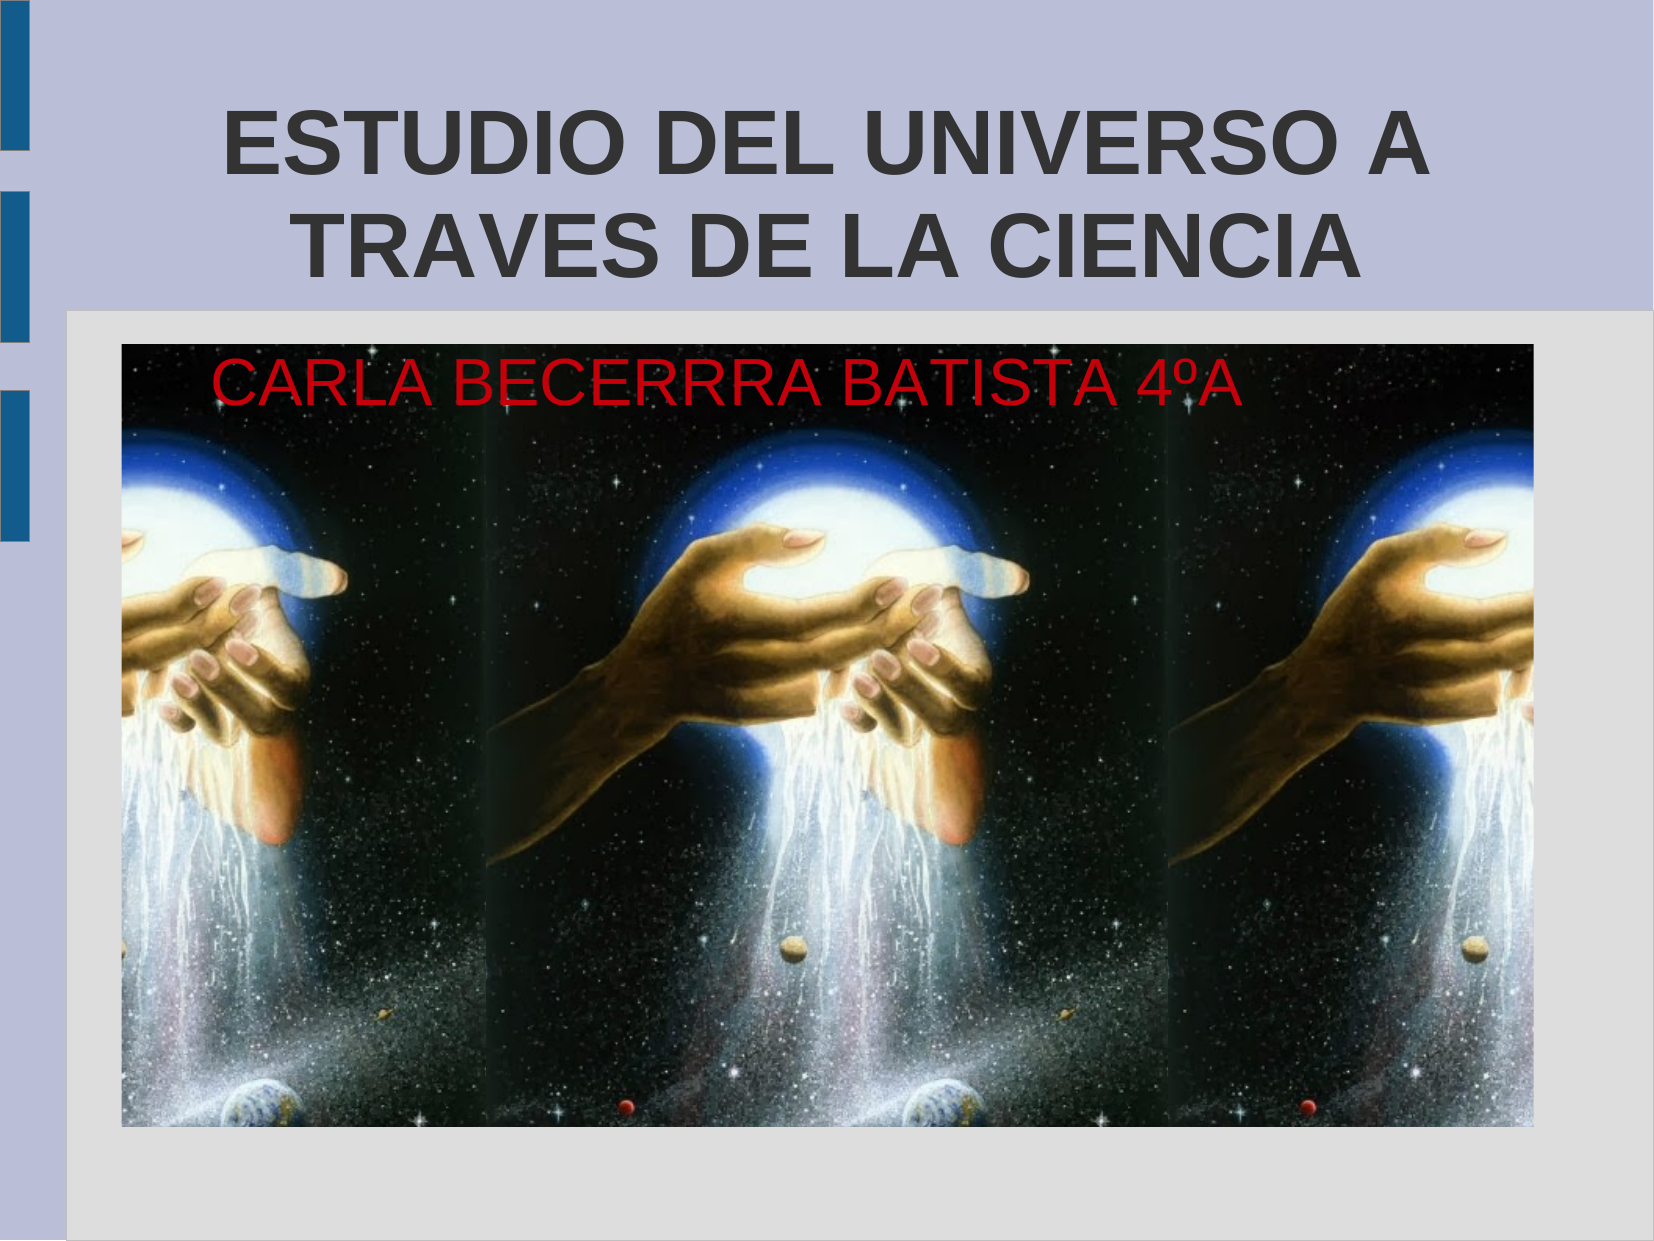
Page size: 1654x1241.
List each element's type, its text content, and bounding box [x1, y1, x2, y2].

list CARLA BECERRRA BATISTA 4ºA [121, 344, 1534, 1127]
title ESTUDIO DEL UNIVERSO A TRAVES DE LA CIENCIA [121, 91, 1534, 299]
